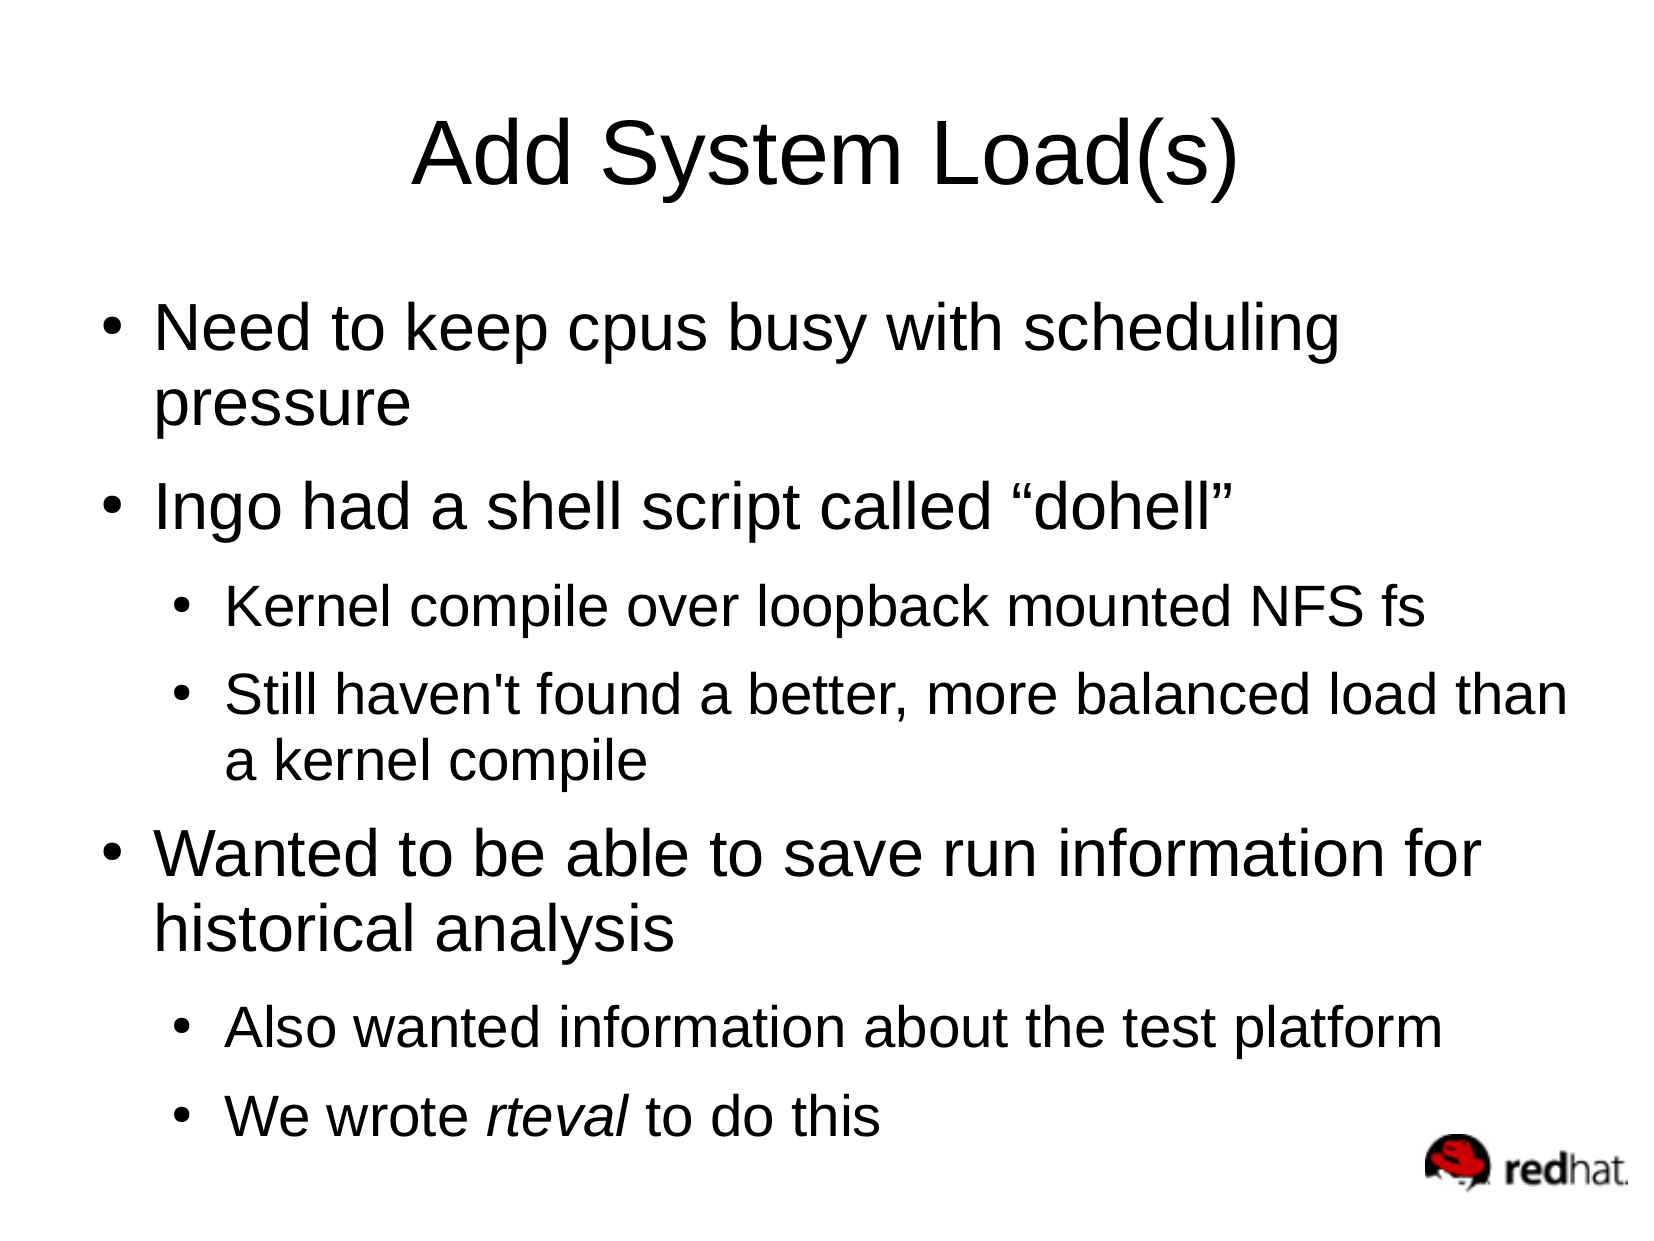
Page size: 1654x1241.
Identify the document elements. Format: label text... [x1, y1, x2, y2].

picture [1425, 1134, 1628, 1201]
title Add System Load(s) [82, 56, 1571, 250]
list Need to keep cpus busy with scheduling pressure Ingo had a shell script called “dohell” Kernel compile over loopback mounted NFS fs Still haven't found a better, more balanced load than a kernel compile Wanted to be able to save run information for historical analysis Also wanted information about the test platform We wrote rteval to do this [82, 290, 1571, 1149]
